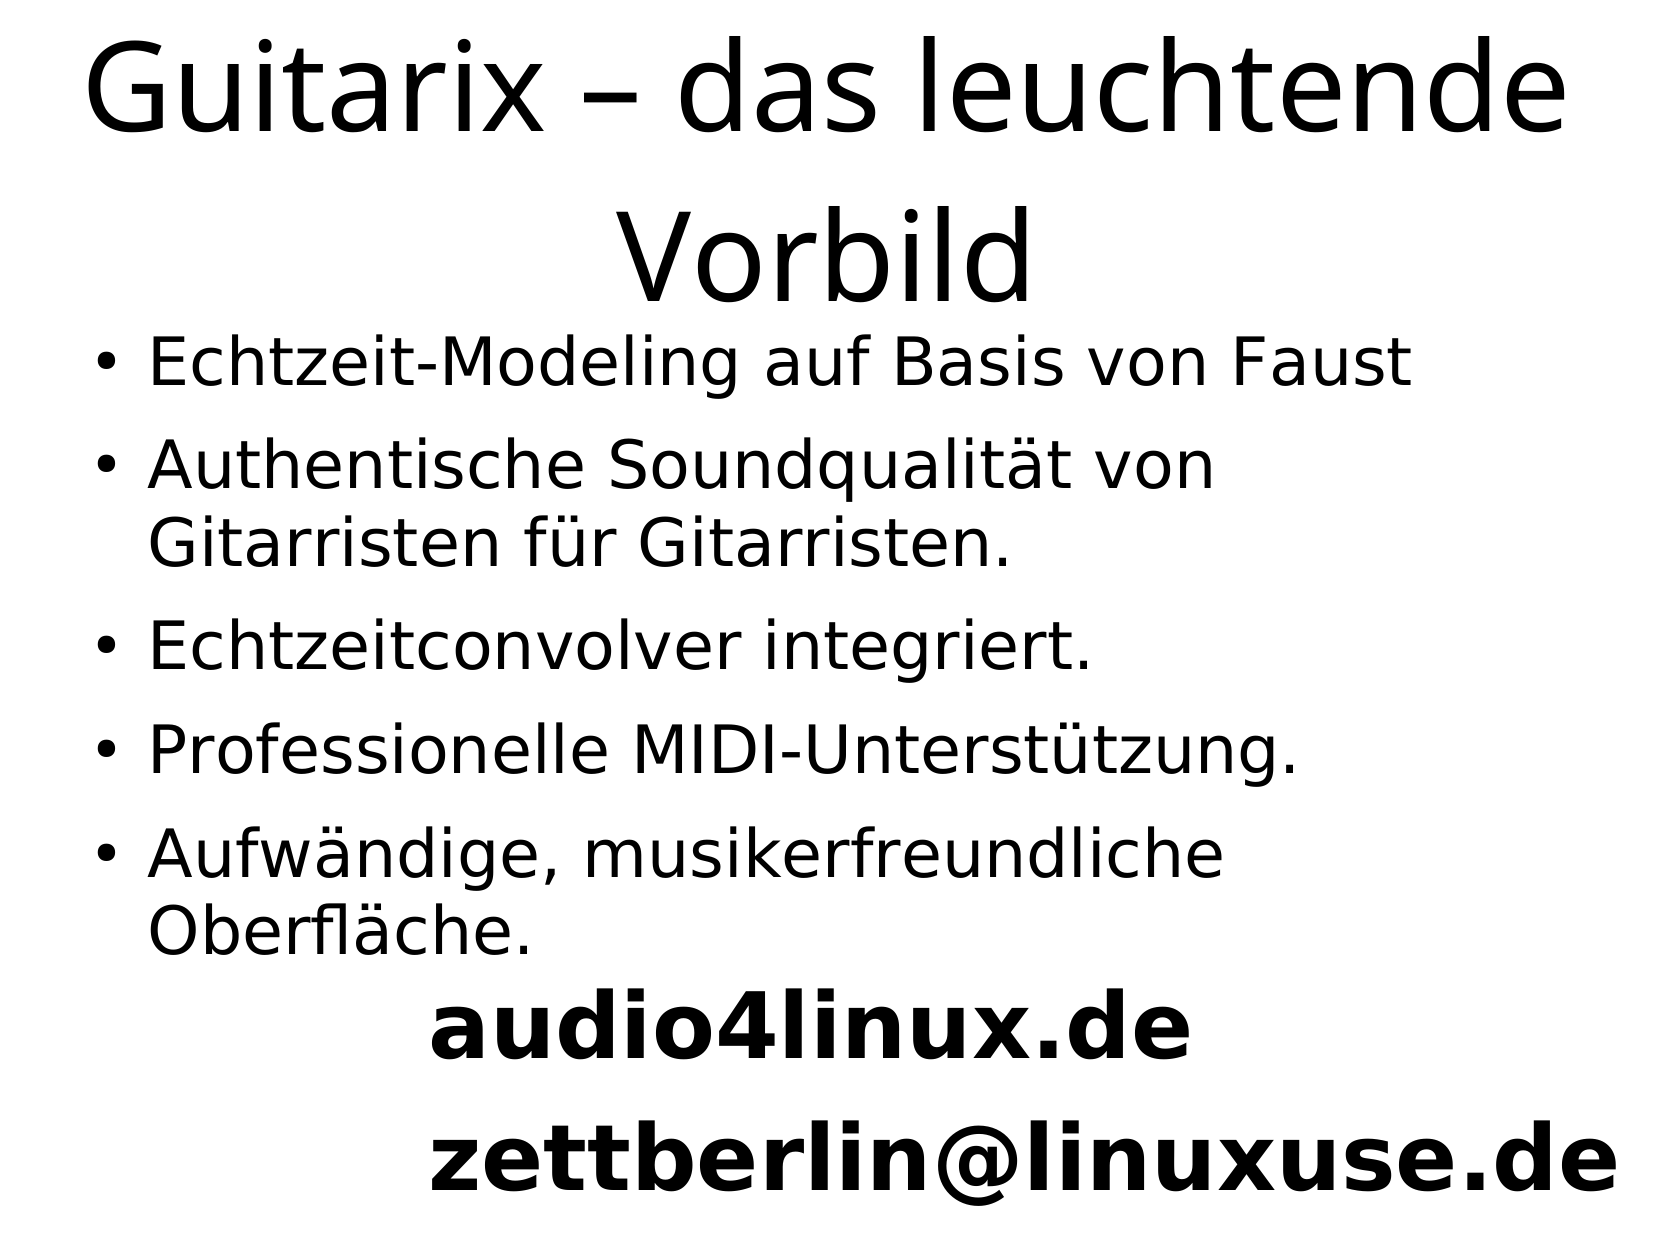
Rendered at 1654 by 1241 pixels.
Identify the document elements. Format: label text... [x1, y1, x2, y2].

list Echtzeit-Modeling auf Basis von Faust Authentische Soundqualität von Gitarristen für Gitarristen. Echtzeitconvolver integriert. Professionelle MIDI-Unterstützung. Aufwändige, musikerfreundliche Oberfläche. [76, 323, 1565, 971]
title Guitarix – das leuchtende Vorbild [59, 15, 1595, 321]
text_box audio4linux.de zettberlin@linuxuse.de [413, 965, 1635, 1211]
